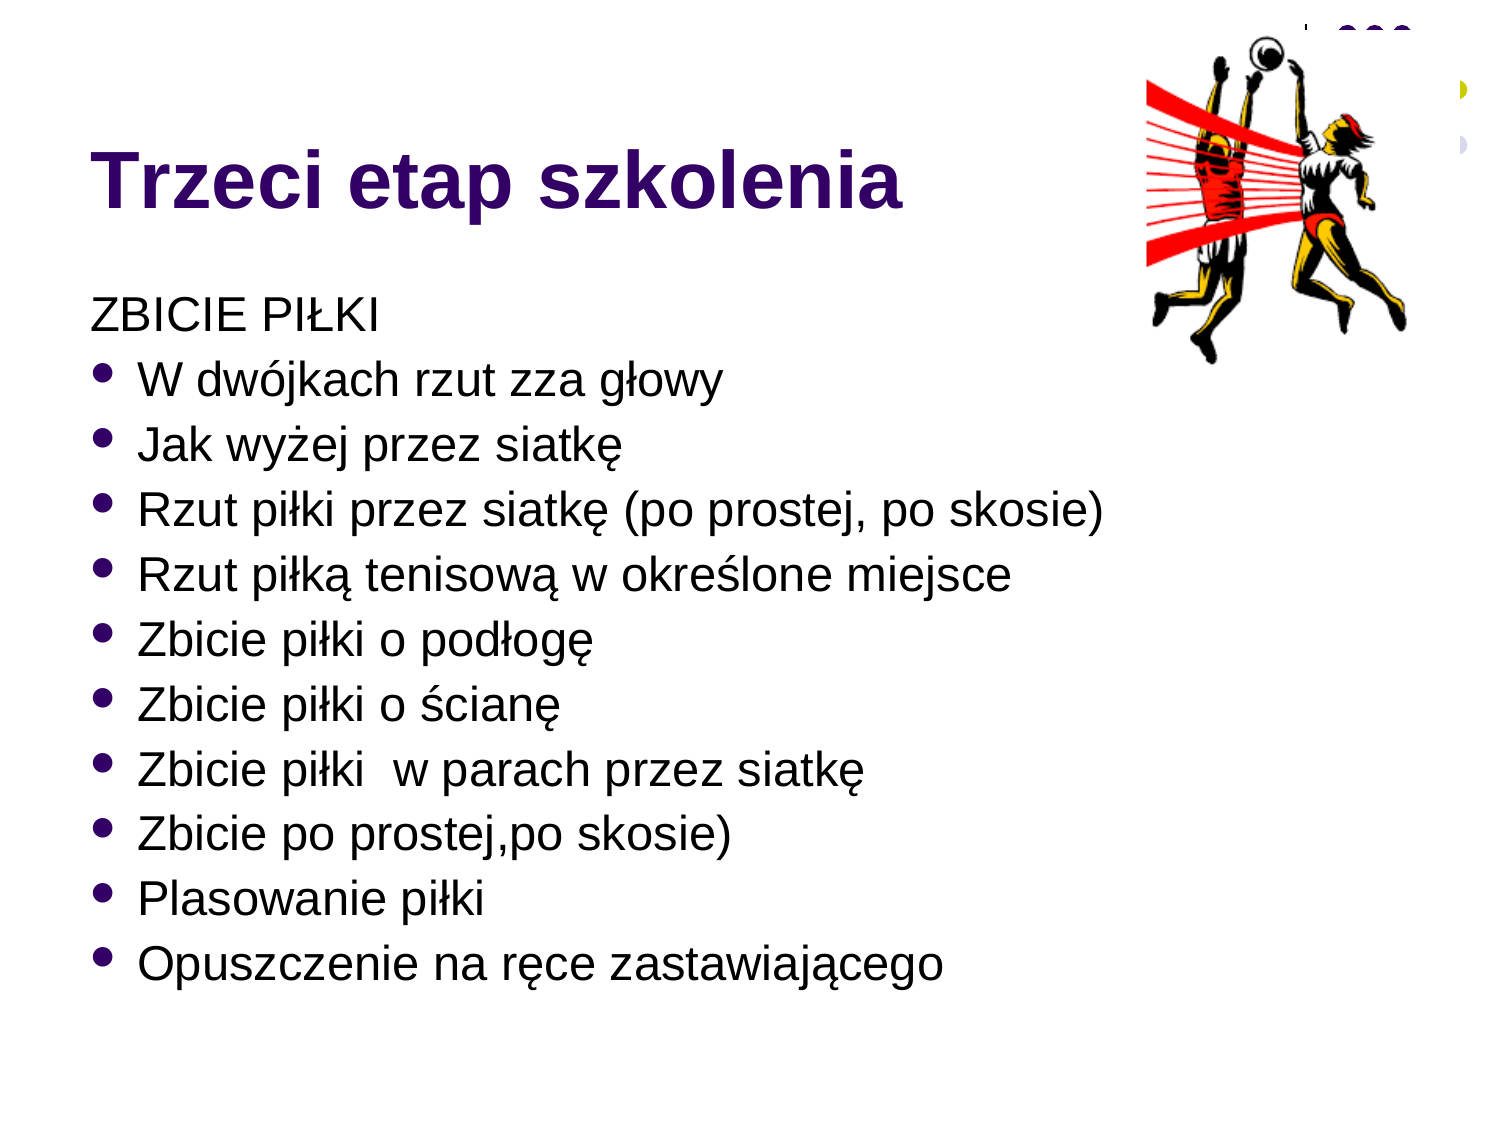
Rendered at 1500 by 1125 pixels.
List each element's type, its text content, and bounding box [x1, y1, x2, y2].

list ZBICIE PIŁKI W dwójkach rzut zza głowy Jak wyżej przez siatkę Rzut piłki przez siatkę (po prostej, po skosie) Rzut piłką tenisową w określone miejsce Zbicie piłki o podłogę Zbicie piłki o ścianę Zbicie piłki w parach przez siatkę Zbicie po prostej,po skosie) Plasowanie piłki Opuszczenie na ręce zastawiającego [75, 282, 1426, 1006]
picture [1092, 30, 1460, 366]
title Trzeci etap szkolenia [74, 20, 1313, 233]
